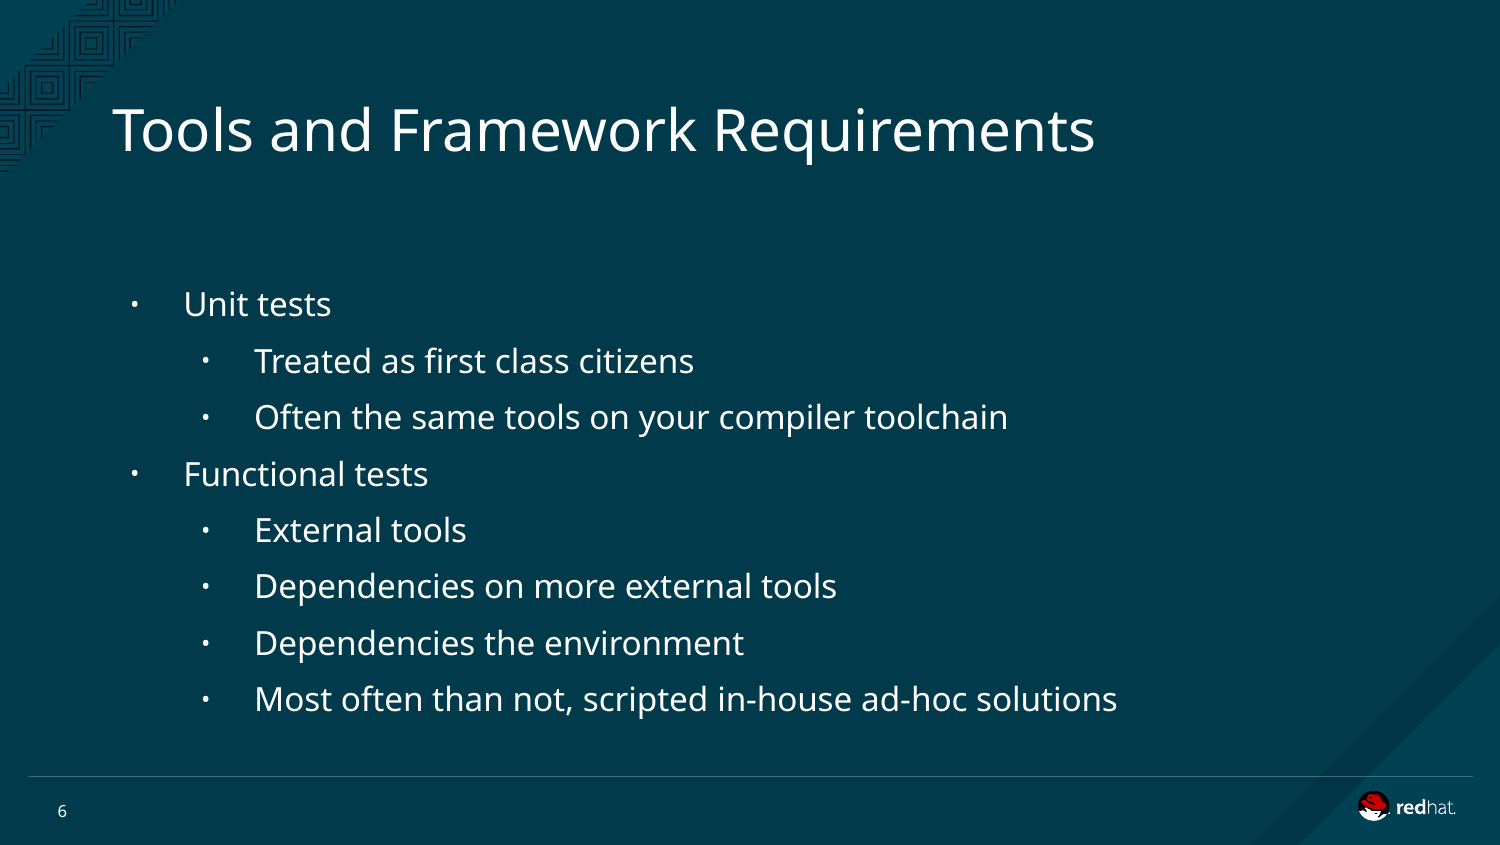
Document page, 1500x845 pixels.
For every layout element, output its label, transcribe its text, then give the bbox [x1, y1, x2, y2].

list Unit tests Treated as first class citizens Often the same tools on your compiler toolchain Functional tests External tools Dependencies on more external tools Dependencies the environment Most often than not, scripted in-house ad-hoc solutions [112, 281, 1388, 772]
title Tools and Framework Requirements [112, 0, 1388, 169]
picture [99, 38, 103, 49]
